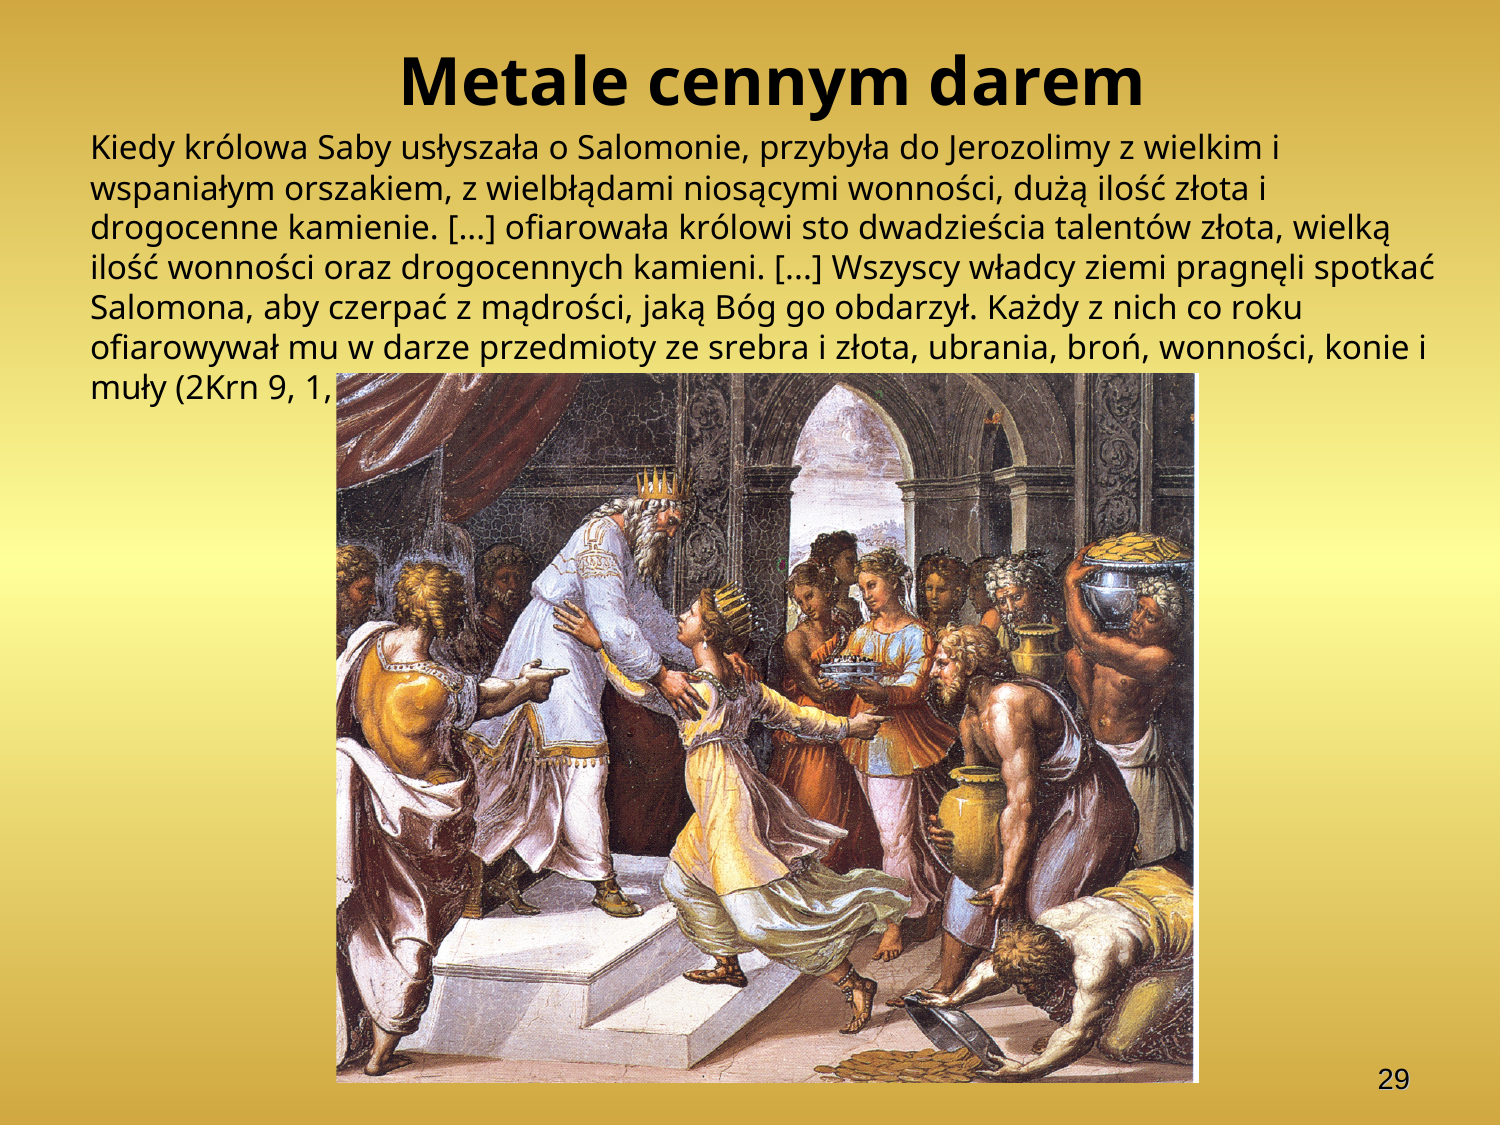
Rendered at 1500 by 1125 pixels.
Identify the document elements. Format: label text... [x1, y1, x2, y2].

picture [336, 373, 1199, 1083]
list Metale cennym darem Kiedy królowa Saby usłyszała o Salomonie, przybyła do Jerozolimy z wielkim i wspaniałym orszakiem, z wielbłądami niosącymi wonności, dużą ilość złota i drogocenne kamienie. [...] ofiarowała królowi sto dwadzieścia talentów złota, wielką ilość wonności oraz drogocennych kamieni. [...] Wszyscy władcy ziemi pragnęli spotkać Salomona, aby czerpać z mądrości, jaką Bóg go obdarzył. Każdy z nich co roku ofiarowywał mu w darze przedmioty ze srebra i złota, ubrania, broń, wonności, konie i muły (2Krn 9, 1, 9, 23–24BPa). [75, 30, 1471, 1071]
text_box <numer> [1074, 1024, 1426, 1103]
